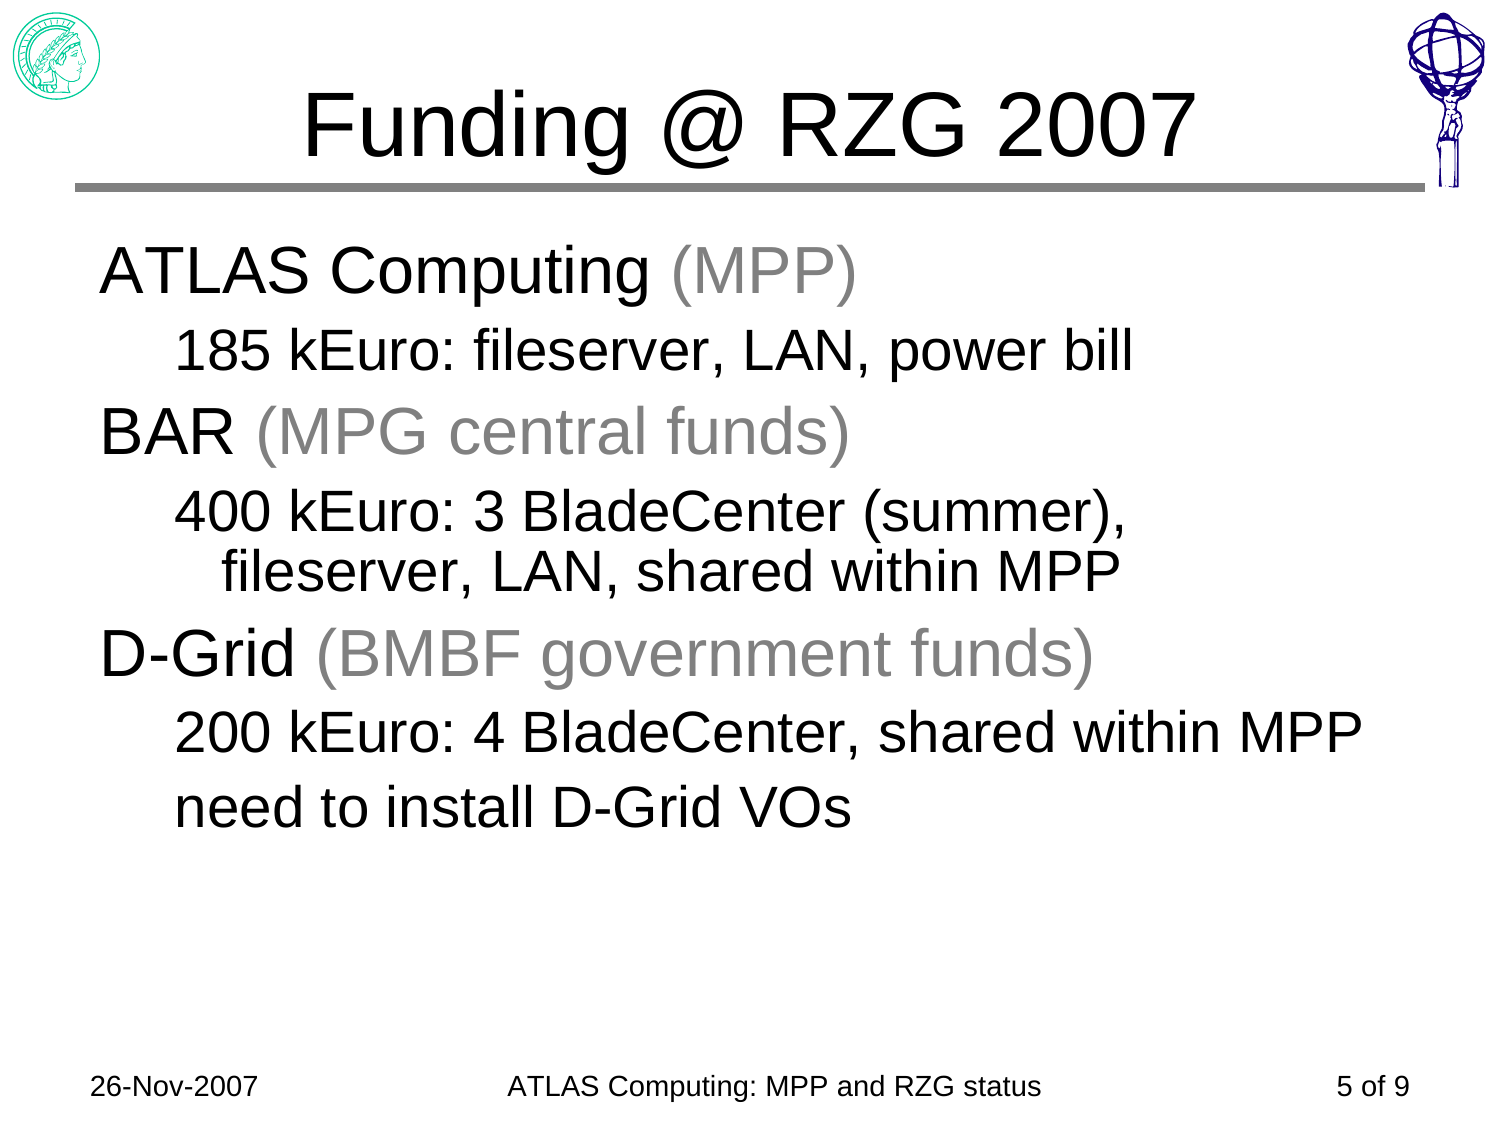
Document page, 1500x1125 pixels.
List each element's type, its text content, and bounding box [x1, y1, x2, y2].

title Funding @ RZG 2007 [110, 34, 1392, 222]
list ATLAS Computing (MPP) 185 kEuro: fileserver, LAN, power bill BAR (MPG central funds) 400 kEuro: 3 BladeCenter (summer), fileserver, LAN, shared within MPP D-Grid (BMBF government funds) 200 kEuro: 4 BladeCenter, shared within MPP need to install D-Grid VOs [99, 237, 1382, 982]
